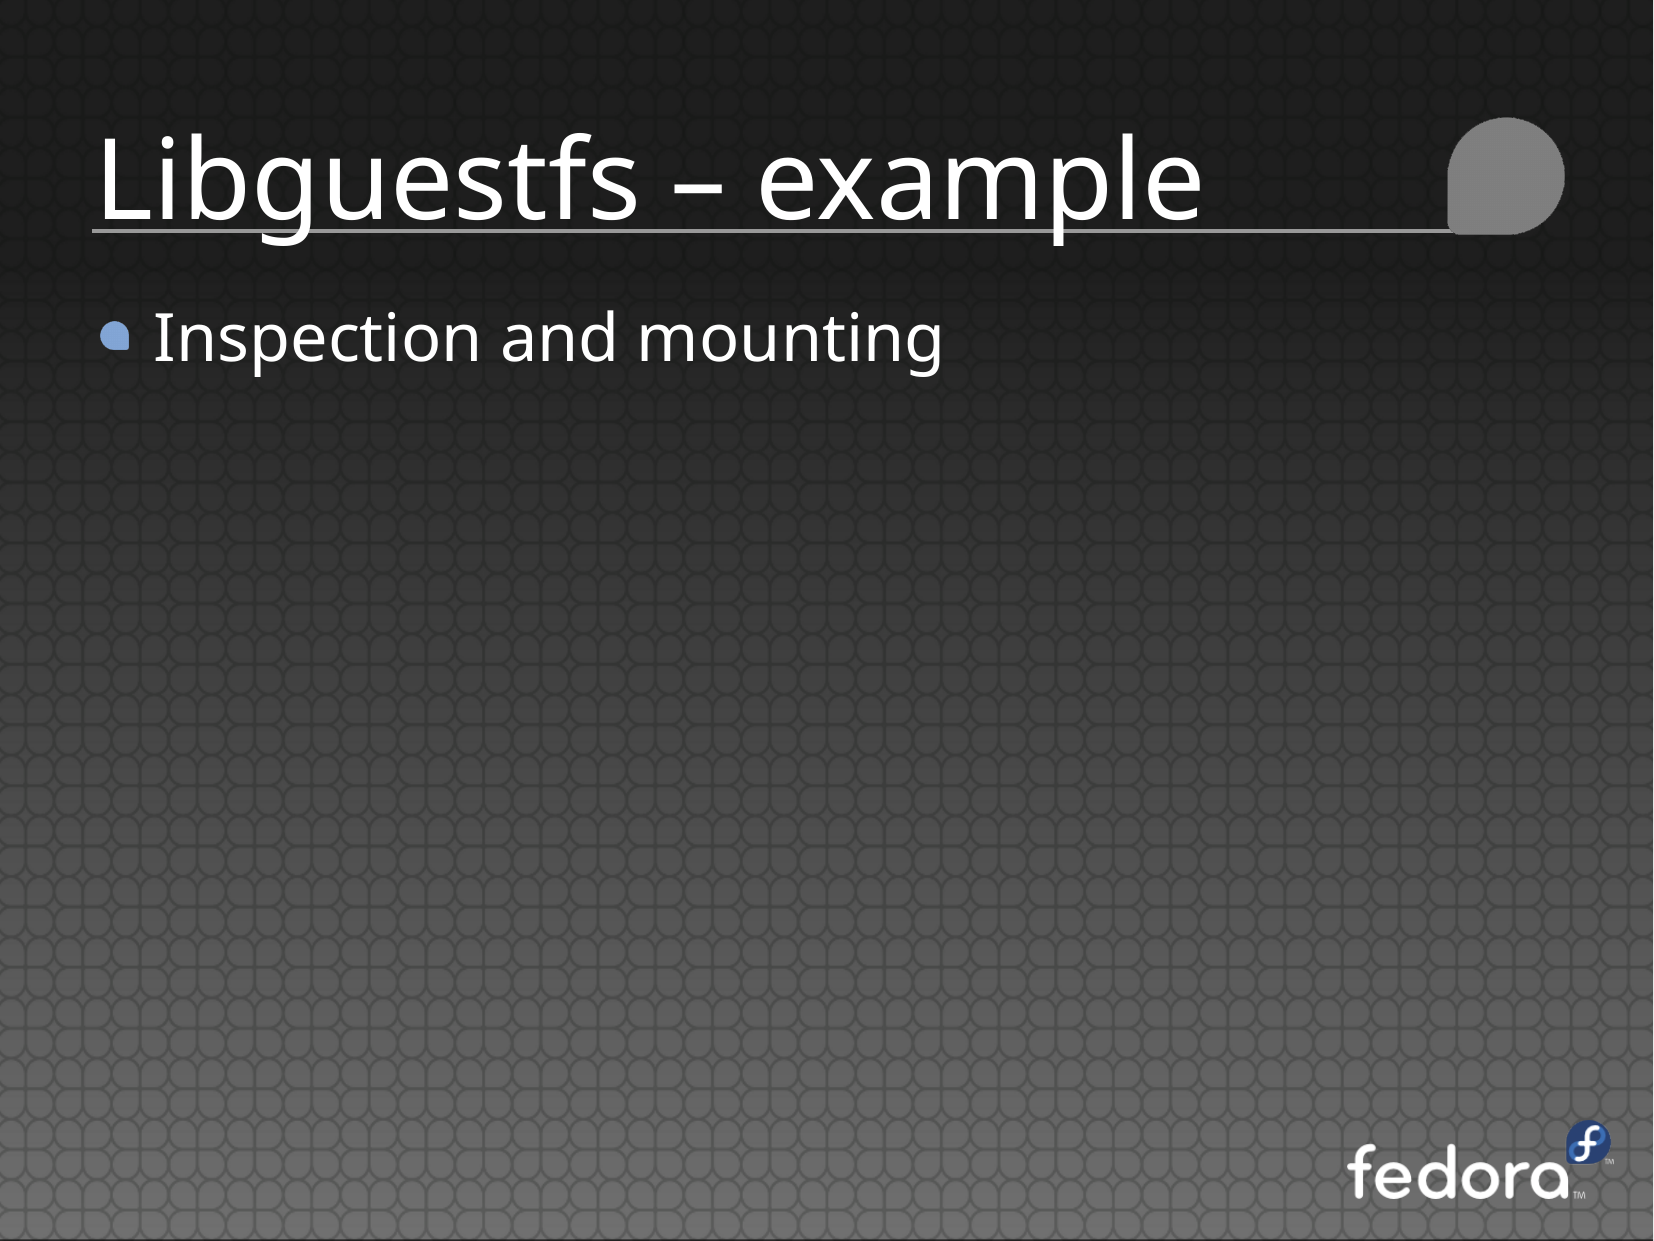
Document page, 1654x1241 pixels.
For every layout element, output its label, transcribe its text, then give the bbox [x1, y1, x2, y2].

picture [0, 0, 1654, 1241]
list Inspection and mounting [82, 290, 1571, 1095]
title Libguestfs – example [94, 100, 1425, 251]
